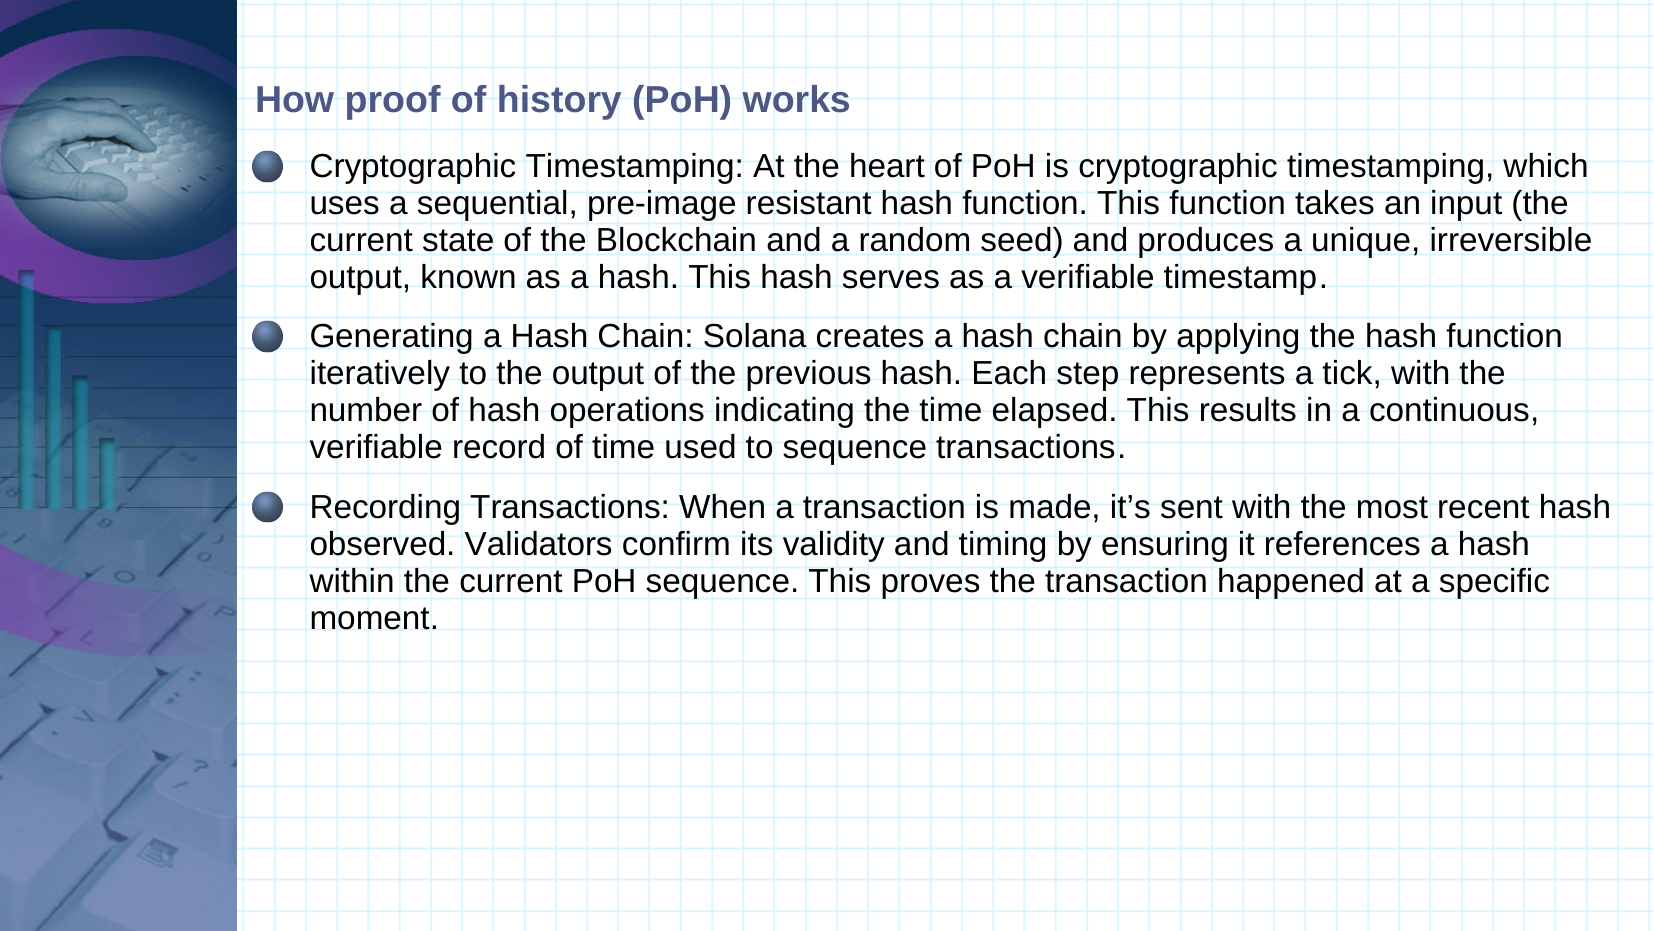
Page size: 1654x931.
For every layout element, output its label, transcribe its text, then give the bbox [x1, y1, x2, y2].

picture [0, 0, 1654, 931]
title How proof of history (PoH) works [254, 21, 1640, 178]
list Cryptographic Timestamping: At the heart of PoH is cryptographic timestamping, which uses a sequential, pre-image resistant hash function. This function takes an input (the current state of the Blockchain and a random seed) and produces a unique, irreversible output, known as a hash. This hash serves as a verifiable timestamp​​. Generating a Hash Chain: Solana creates a hash chain by applying the hash function iteratively to the output of the previous hash. Each step represents a tick, with the number of hash operations indicating the time elapsed. This results in a continuous, verifiable record of time used to sequence transactions​​. Recording Transactions: When a transaction is made, it’s sent with the most recent hash observed. Validators confirm its validity and timing by ensuring it references a hash within the current PoH sequence. This proves the transaction happened at a specific moment​​. [239, 147, 1625, 857]
